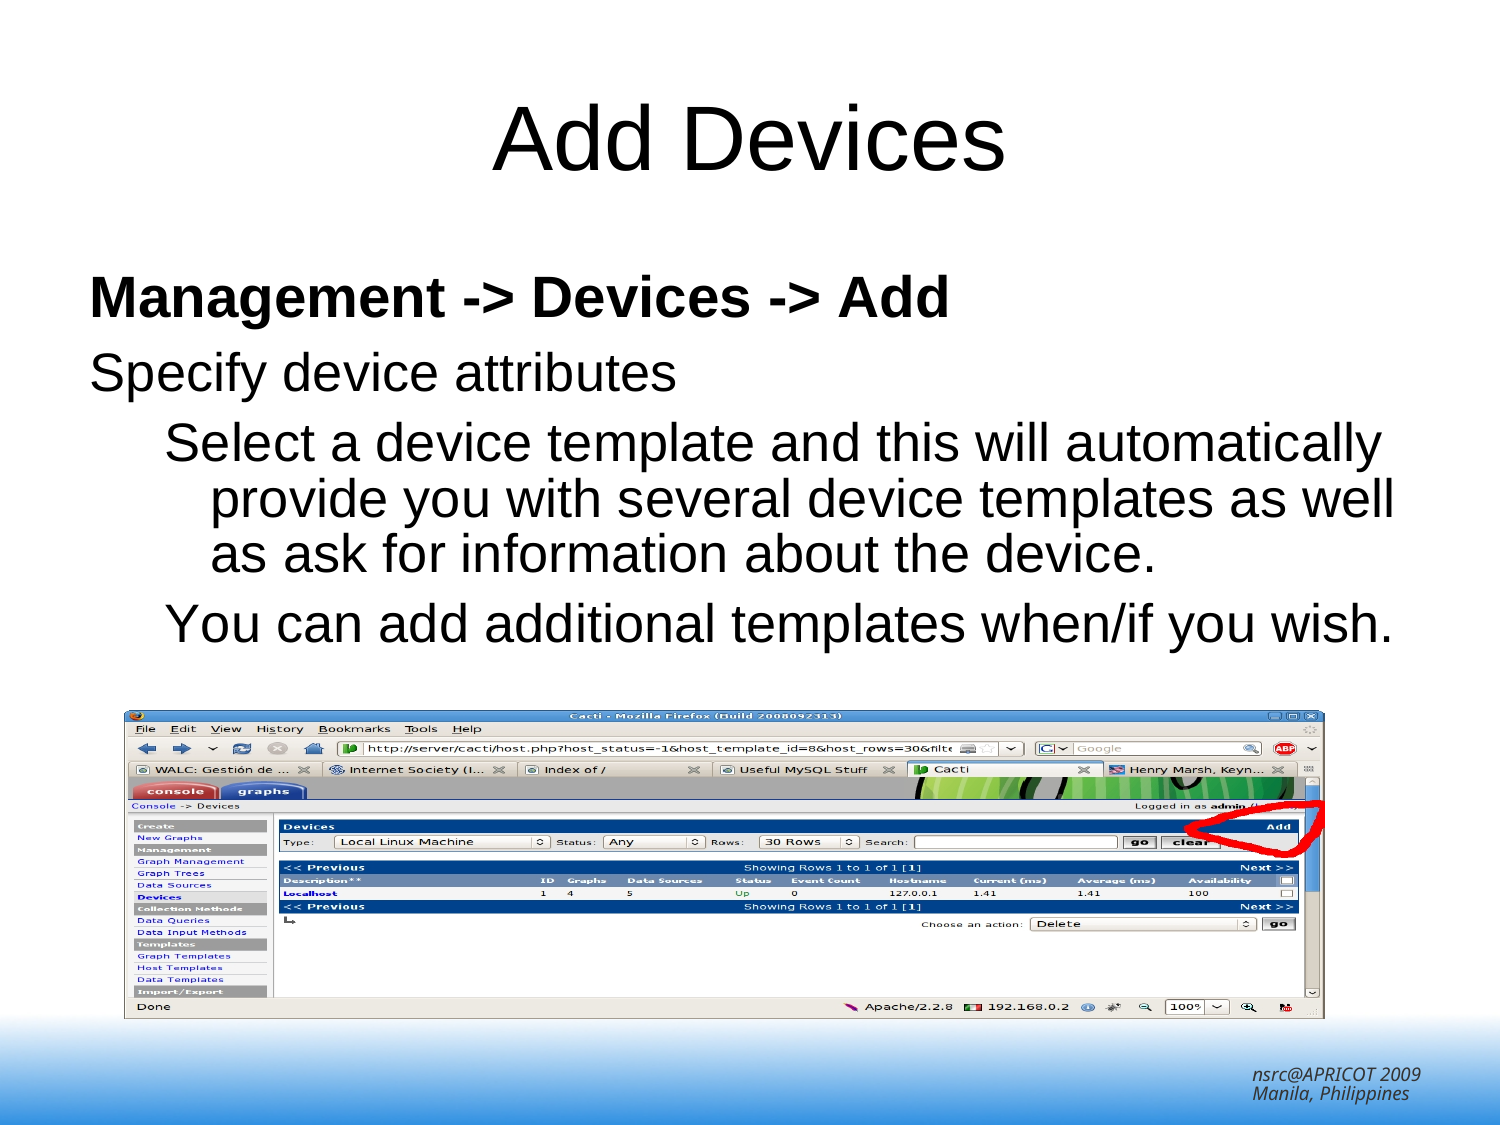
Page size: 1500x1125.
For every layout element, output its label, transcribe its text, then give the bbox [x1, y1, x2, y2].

list Management -> Devices -> Add Specify device attributes Select a device template and this will automatically provide you with several device templates as well as ask for information about the device. You can add additional templates when/if you wish. [75, 262, 1463, 1006]
picture [0, 710, 1500, 1125]
title Add Devices [75, 45, 1426, 233]
